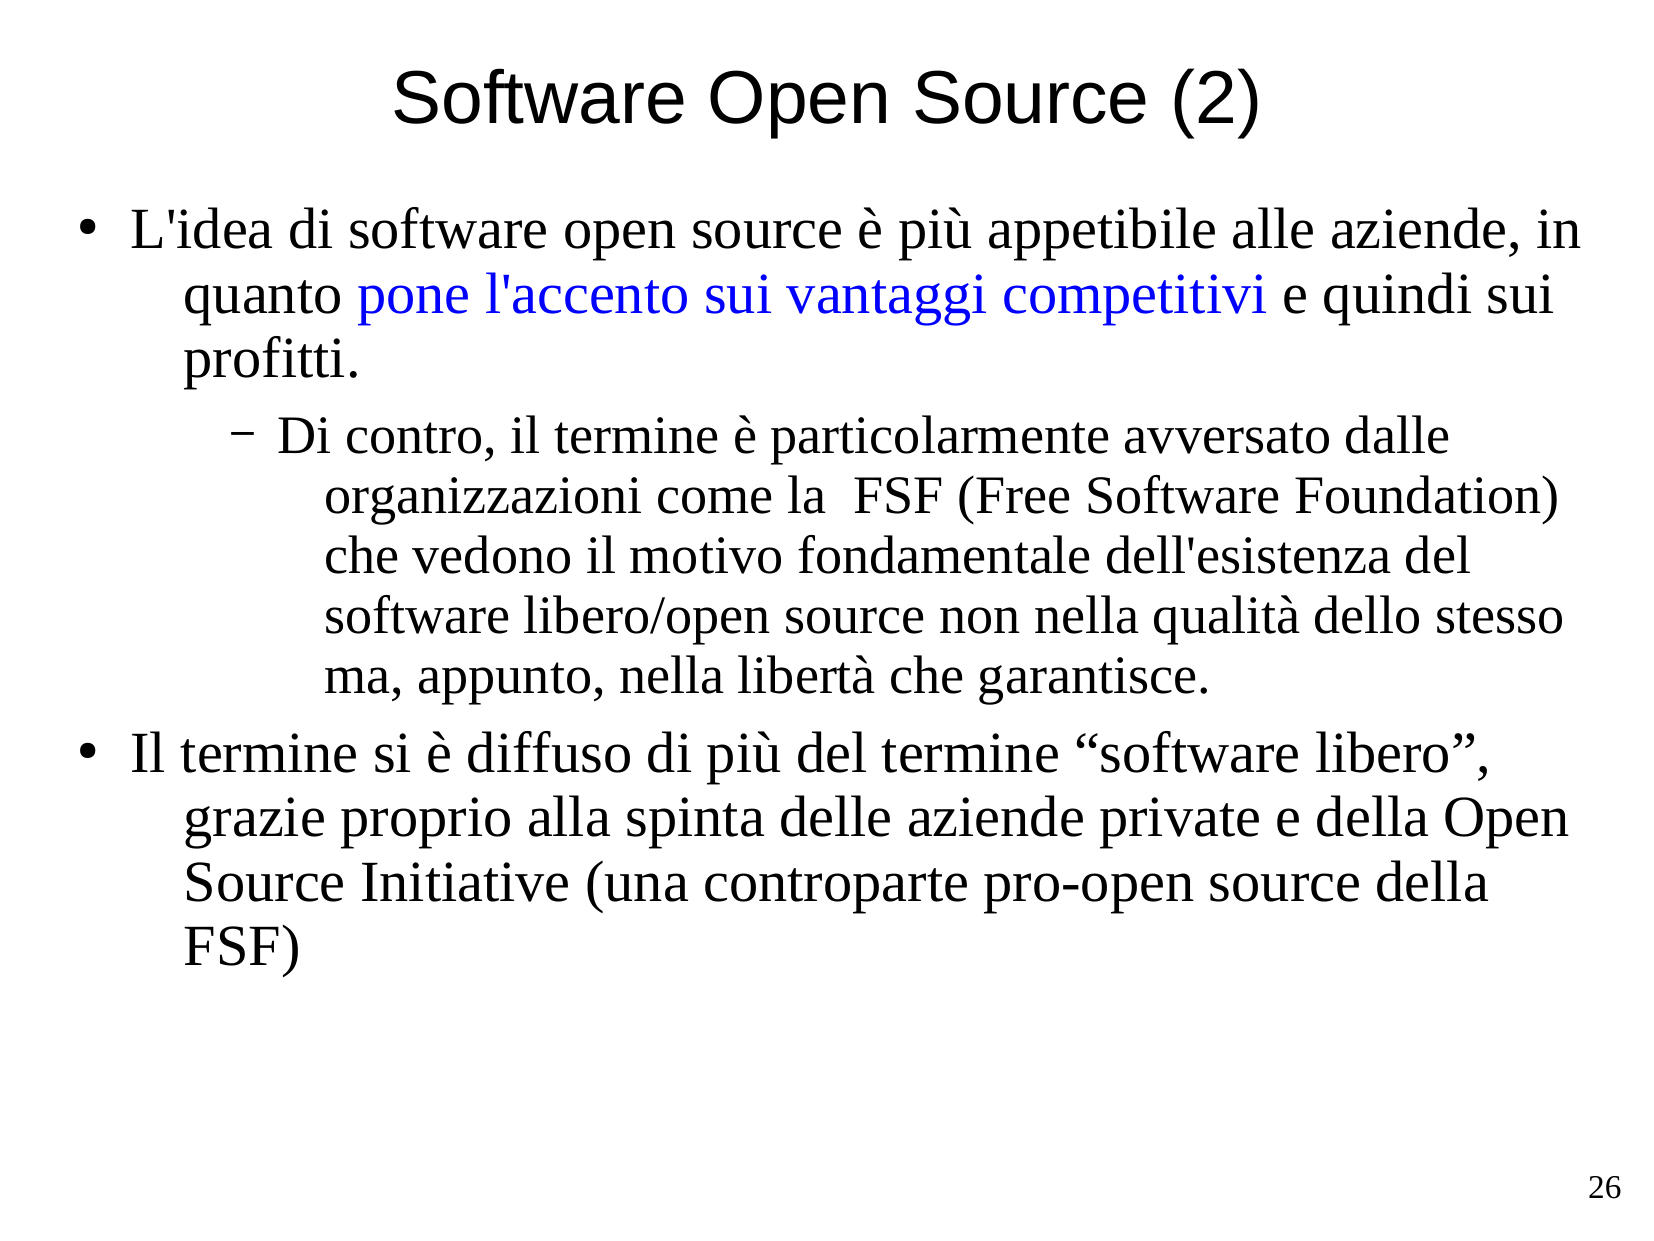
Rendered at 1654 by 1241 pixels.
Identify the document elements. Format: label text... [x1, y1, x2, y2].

title Software Open Source (2) [37, 30, 1617, 166]
list L'idea di software open source è più appetibile alle aziende, in quanto pone l'accento sui vantaggi competitivi e quindi sui profitti. Di contro, il termine è particolarmente avversato dalle organizzazioni come la FSF (Free Software Foundation) che vedono il motivo fondamentale dell'esistenza del software libero/open source non nella qualità dello stesso ma, appunto, nella libertà che garantisce. Il termine si è diffuso di più del termine “software libero”, grazie proprio alla spinta delle aziende private e della Open Source Initiative (una controparte pro-open source della FSF) [42, 196, 1612, 1187]
